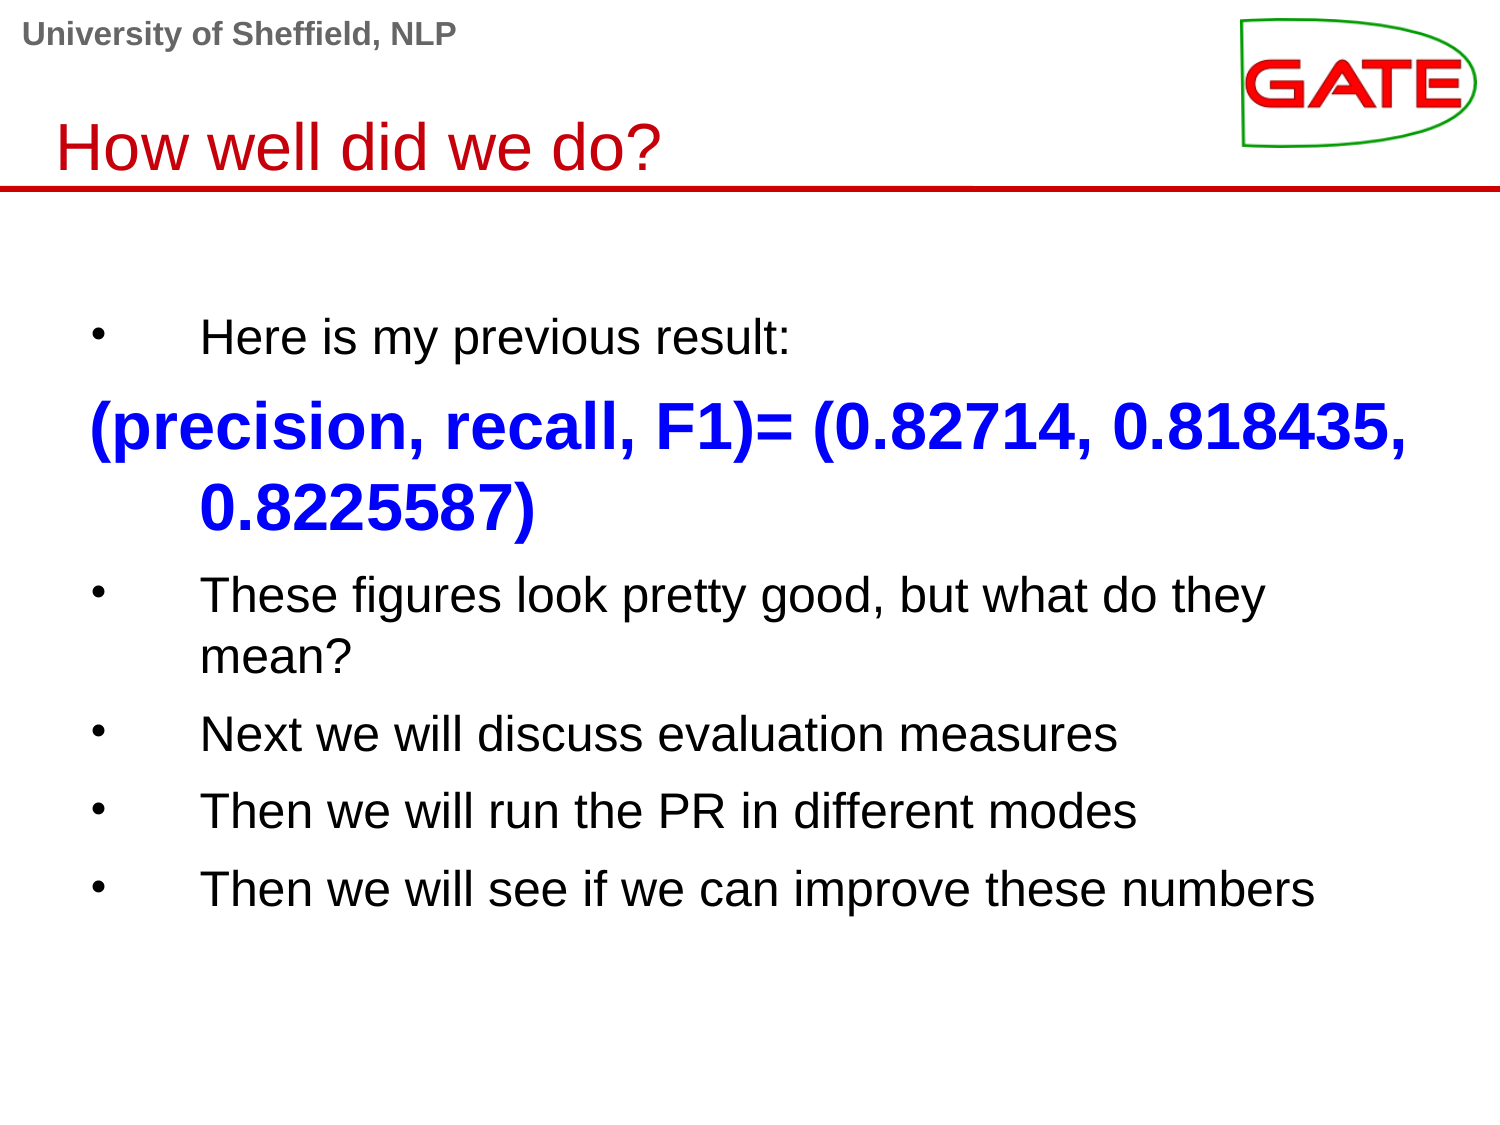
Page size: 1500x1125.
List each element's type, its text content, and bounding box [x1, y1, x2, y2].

picture [1240, 18, 1477, 148]
list Here is my previous result: (precision, recall, F1)= (0.82714, 0.818435, 0.8225587) These figures look pretty good, but what do they mean? Next we will discuss evaluation measures Then we will run the PR in different modes Then we will see if we can improve these numbers [75, 295, 1425, 1034]
title How well did we do? [41, 30, 1391, 262]
